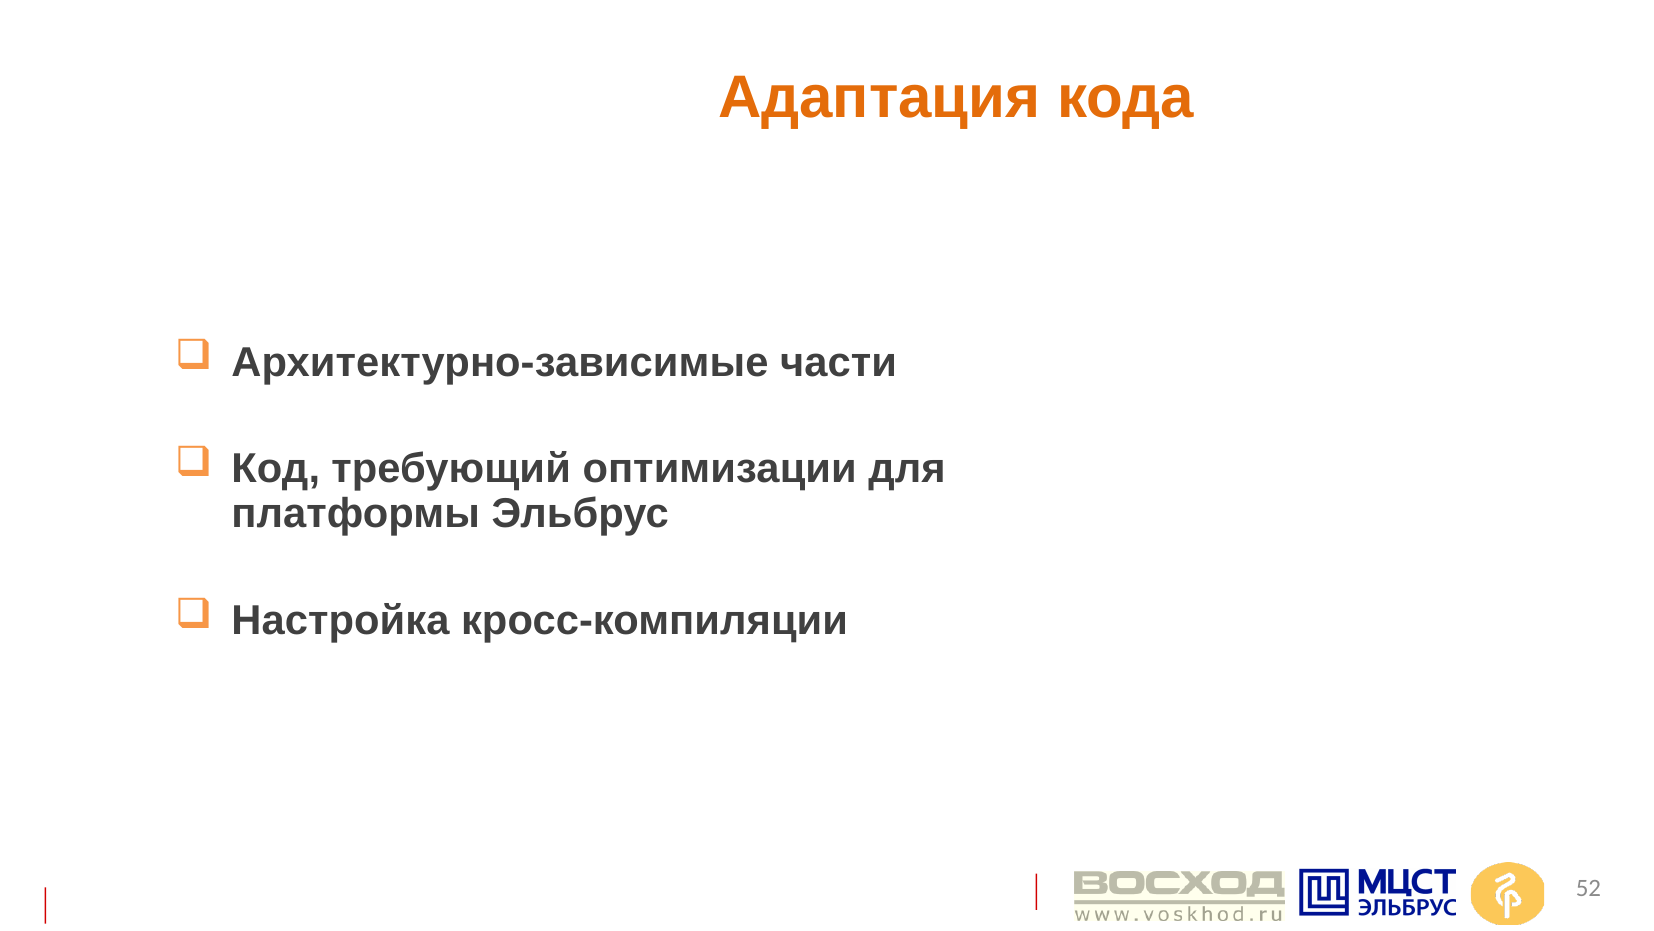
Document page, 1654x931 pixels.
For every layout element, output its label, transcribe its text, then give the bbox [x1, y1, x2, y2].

text_box Архитектурно-зависимые части Код, требующий оптимизации для платформы Эльбрус Настройка кросс-компиляции [160, 332, 1000, 718]
picture [1074, 871, 1285, 921]
picture [1296, 868, 1456, 916]
text_box Адаптация кода [450, 49, 1463, 138]
picture [1470, 862, 1545, 925]
